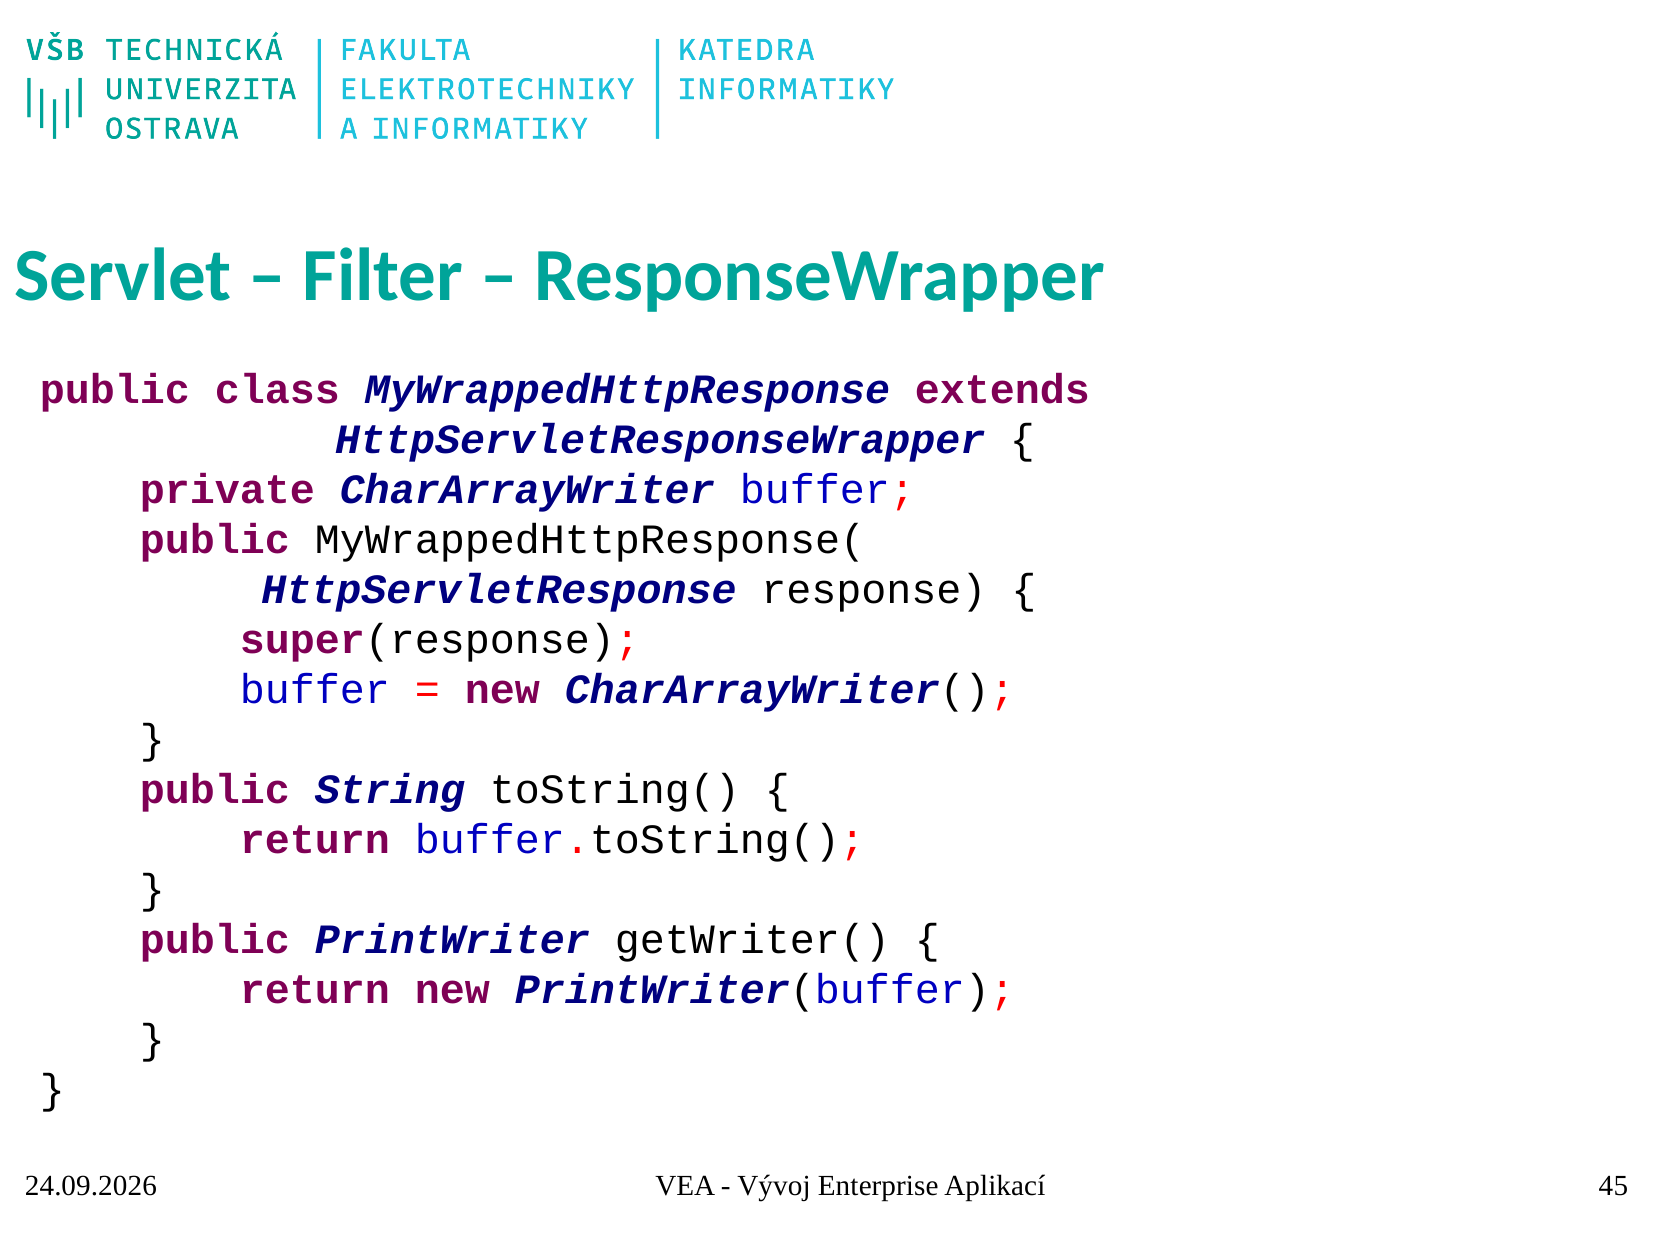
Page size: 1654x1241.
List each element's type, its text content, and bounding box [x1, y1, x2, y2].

title Servlet – Filter – ResponseWrapper [14, 165, 1619, 319]
picture [26, 31, 894, 139]
list public class MyWrappedHttpResponse extends HttpServletResponseWrapper { private CharArrayWriter buffer; public MyWrappedHttpResponse( HttpServletResponse response) { super(response); buffer = new CharArrayWriter(); } public String toString() { return buffer.toString(); } public PrintWriter getWriter() { return new PrintWriter(buffer); } } [24, 354, 1629, 1146]
